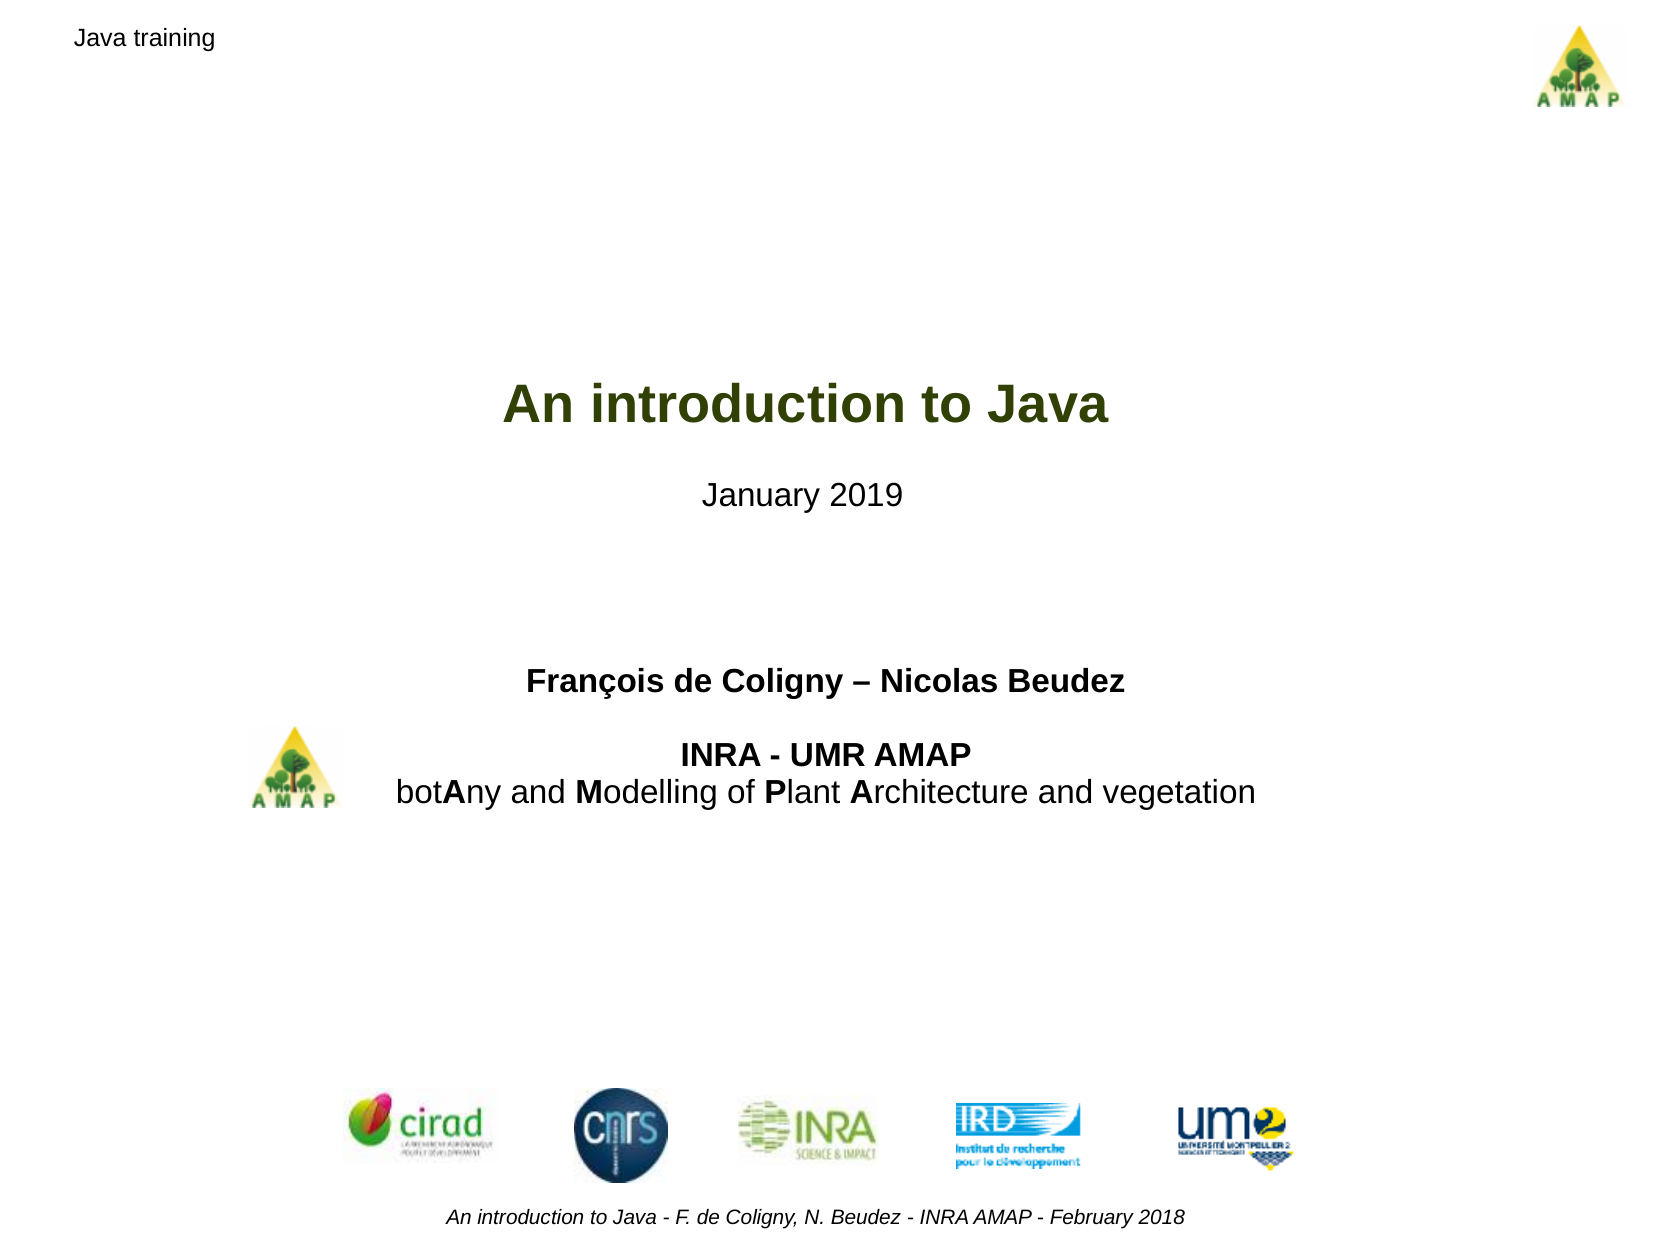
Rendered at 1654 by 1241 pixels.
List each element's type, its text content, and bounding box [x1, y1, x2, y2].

picture [1174, 1103, 1300, 1177]
picture [574, 1088, 668, 1183]
text_box François de Coligny – Nicolas Beudez INRA - UMR AMAP botAny and Modelling of Plant Architecture and vegetation [377, 655, 1275, 858]
text_box An introduction to Java [421, 366, 1191, 443]
picture [1533, 25, 1627, 108]
picture [248, 726, 343, 808]
text_box January 2019 [617, 469, 988, 522]
picture [956, 1103, 1082, 1169]
picture [738, 1095, 879, 1166]
picture [343, 1088, 500, 1163]
text_box Java training [59, 16, 1004, 60]
